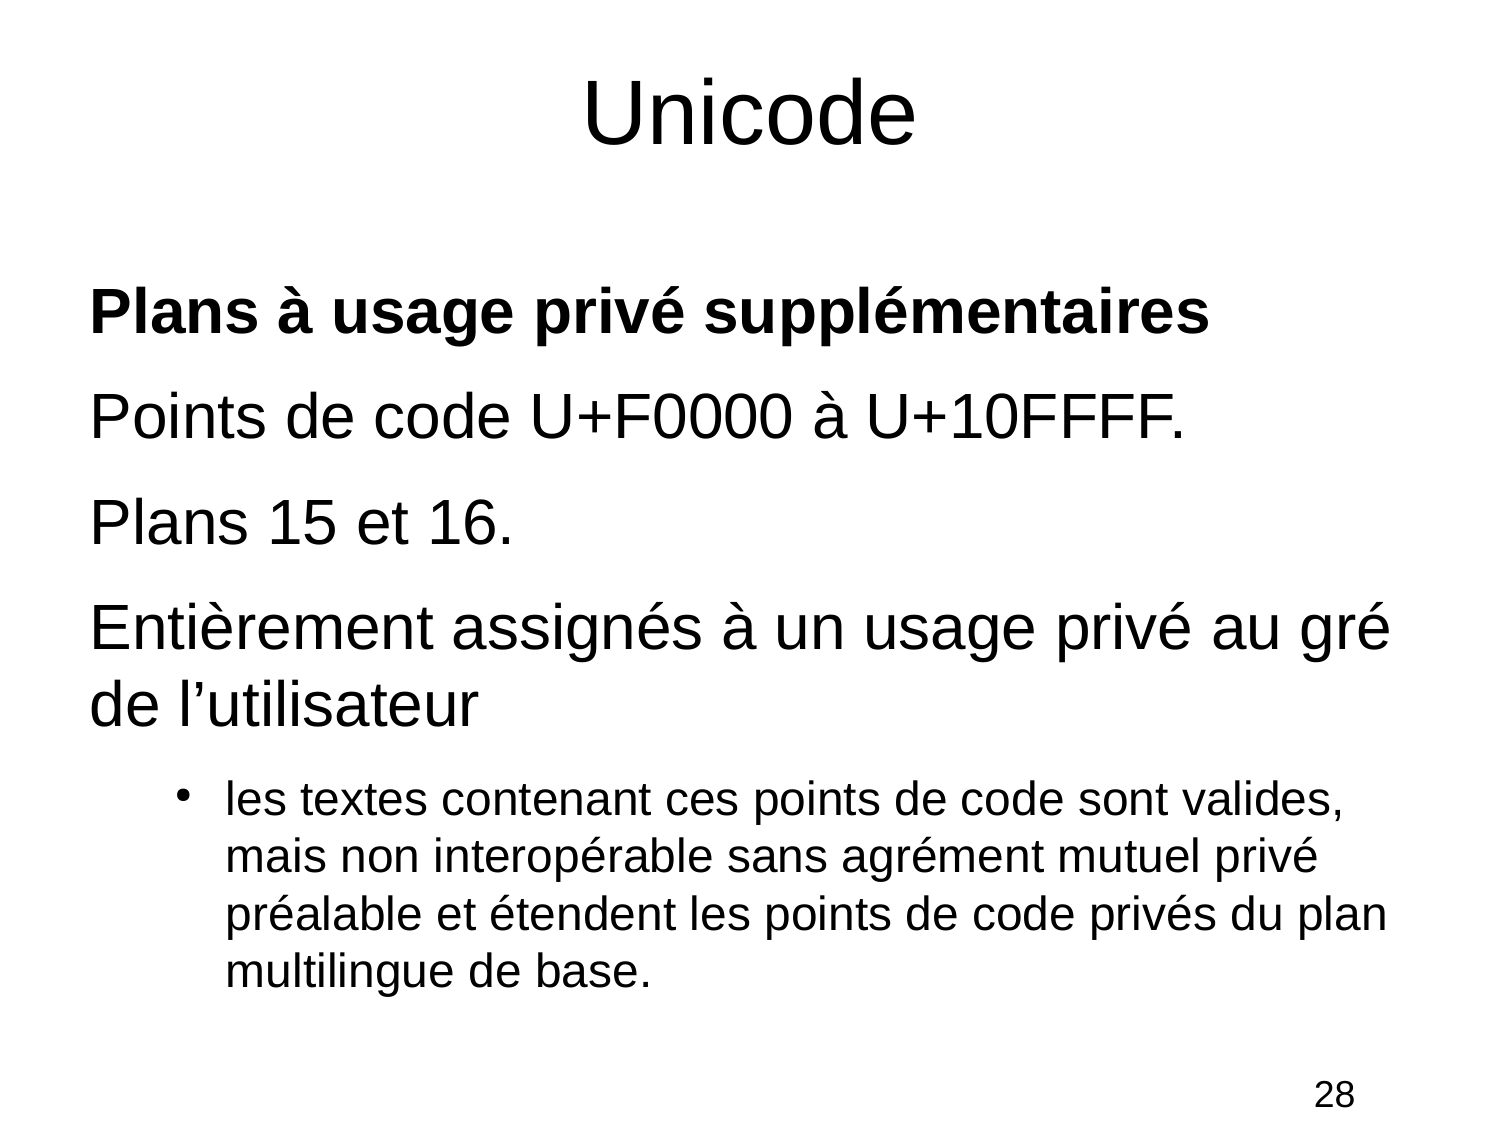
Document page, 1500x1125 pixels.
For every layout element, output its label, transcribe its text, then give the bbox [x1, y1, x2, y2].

title Unicode [75, 45, 1425, 233]
list Plans à usage privé supplémentaires Points de code U+F0000 à U+10FFFF. Plans 15 et 16. Entièrement assignés à un usage privé au gré de l’utilisateur les textes contenant ces points de code sont valides, mais non interopérable sans agrément mutuel privé préalable et étendent les points de code privés du plan multilingue de base. [75, 262, 1425, 1005]
